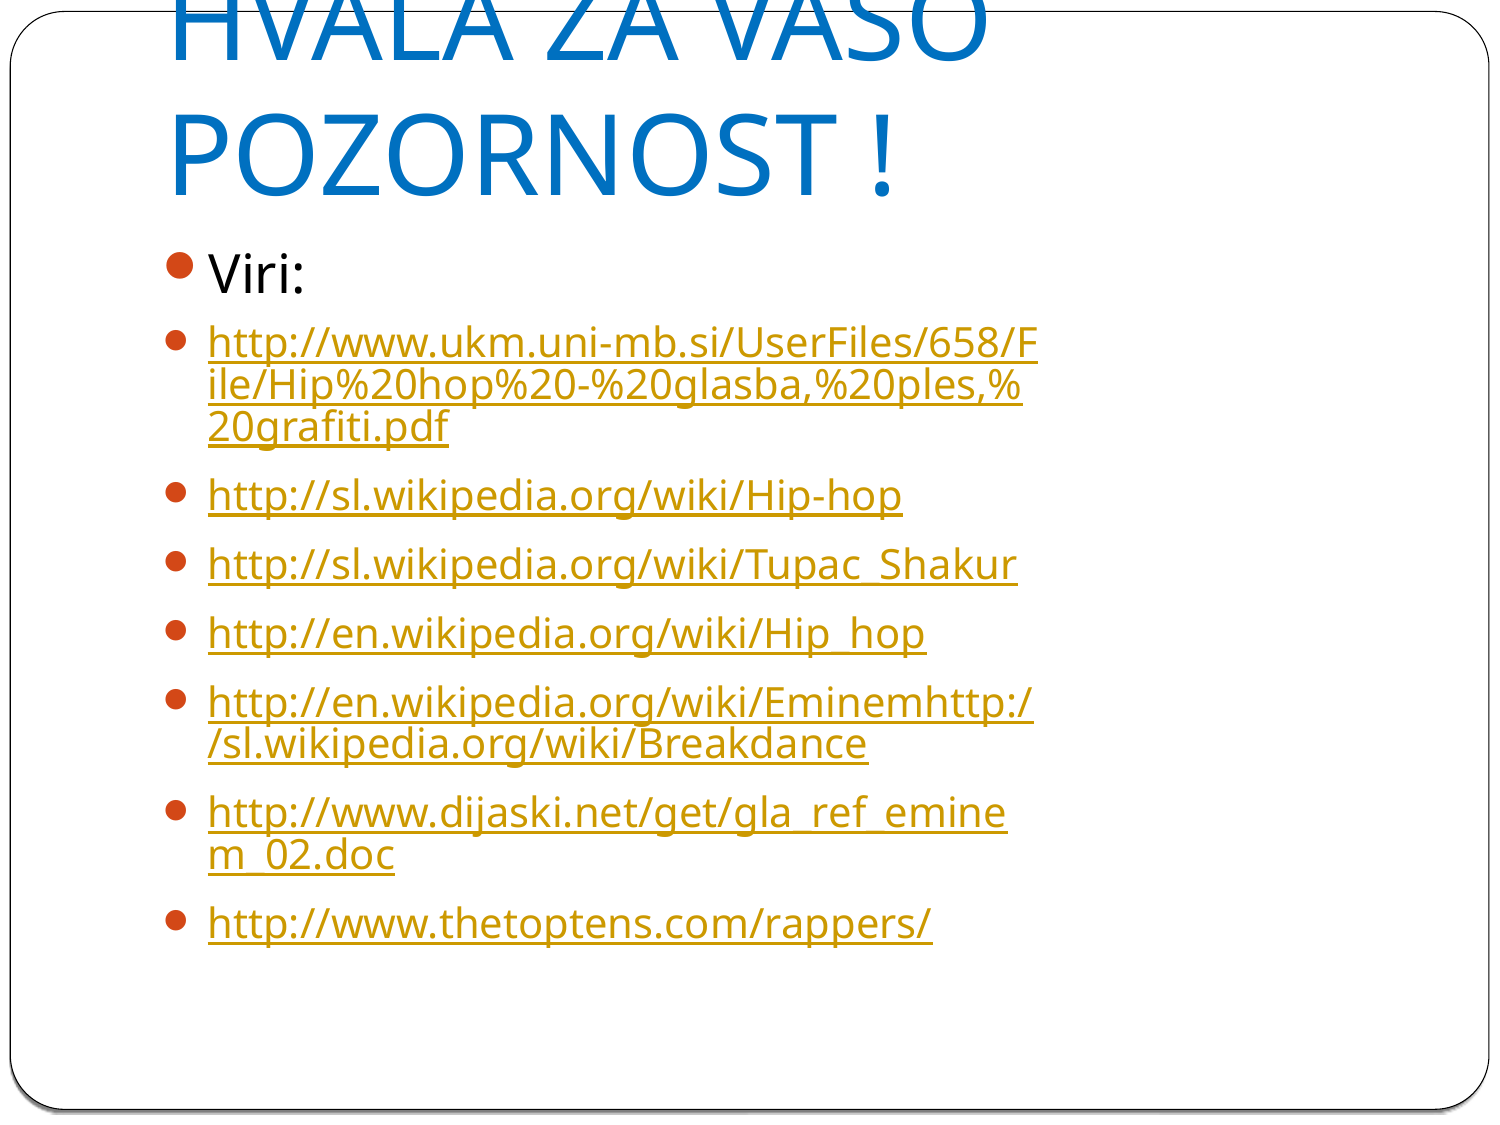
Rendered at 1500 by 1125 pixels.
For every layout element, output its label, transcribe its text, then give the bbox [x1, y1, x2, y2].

list Viri: http://www.ukm.uni-mb.si/UserFiles/658/File/Hip%20hop%20-%20glasba,%20ples,%20grafiti.pdf http://sl.wikipedia.org/wiki/Hip-hop http://sl.wikipedia.org/wiki/Tupac_Shakur http://en.wikipedia.org/wiki/Hip_hop http://en.wikipedia.org/wiki/Eminemhttp://sl.wikipedia.org/wiki/Breakdance http://www.dijaski.net/get/gla_ref_eminem_02.doc http://www.thetoptens.com/rappers/ [147, 231, 1057, 1035]
title HVALA ZA VAŠO POZORNOST ! [150, 45, 1425, 233]
